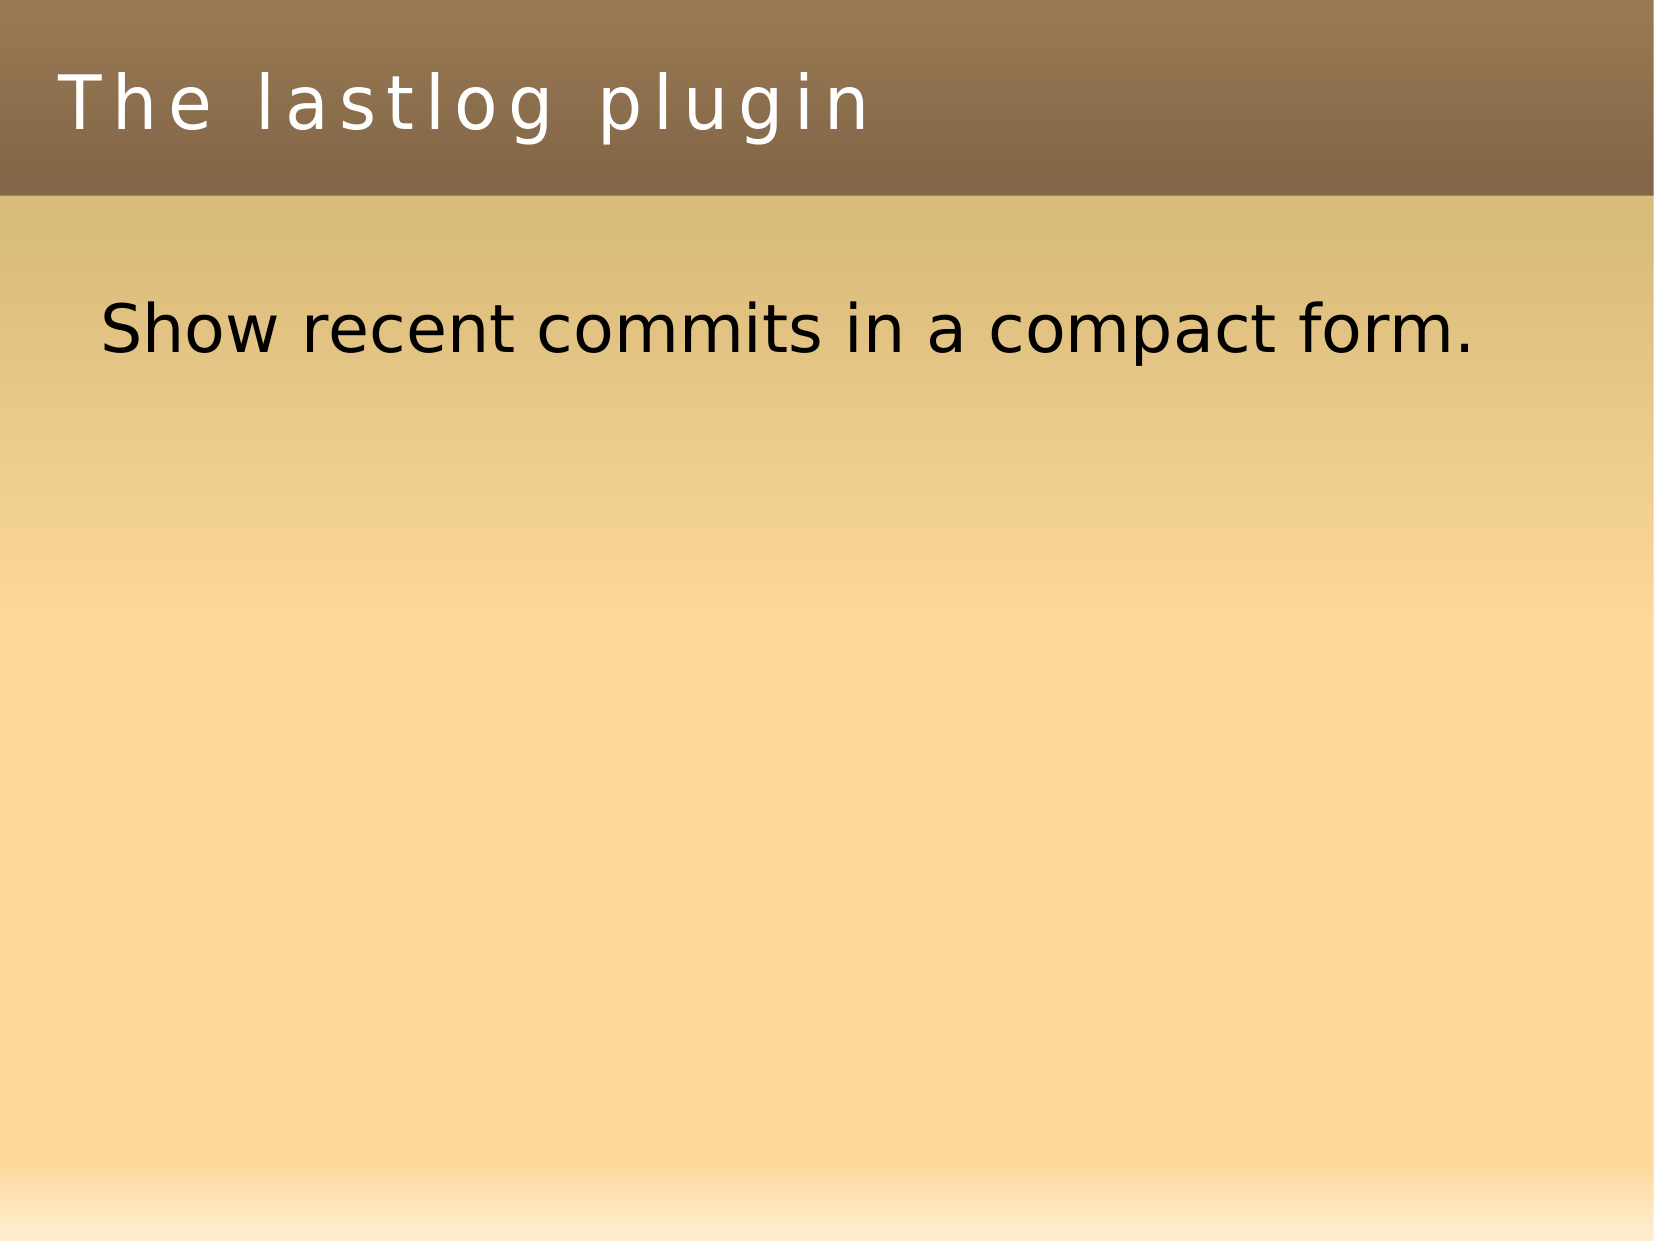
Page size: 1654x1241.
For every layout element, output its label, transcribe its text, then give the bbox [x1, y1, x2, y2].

title The lastlog plugin [59, 29, 1595, 178]
picture [0, 0, 1654, 1241]
list Show recent commits in a compact form. [82, 290, 1571, 1109]
